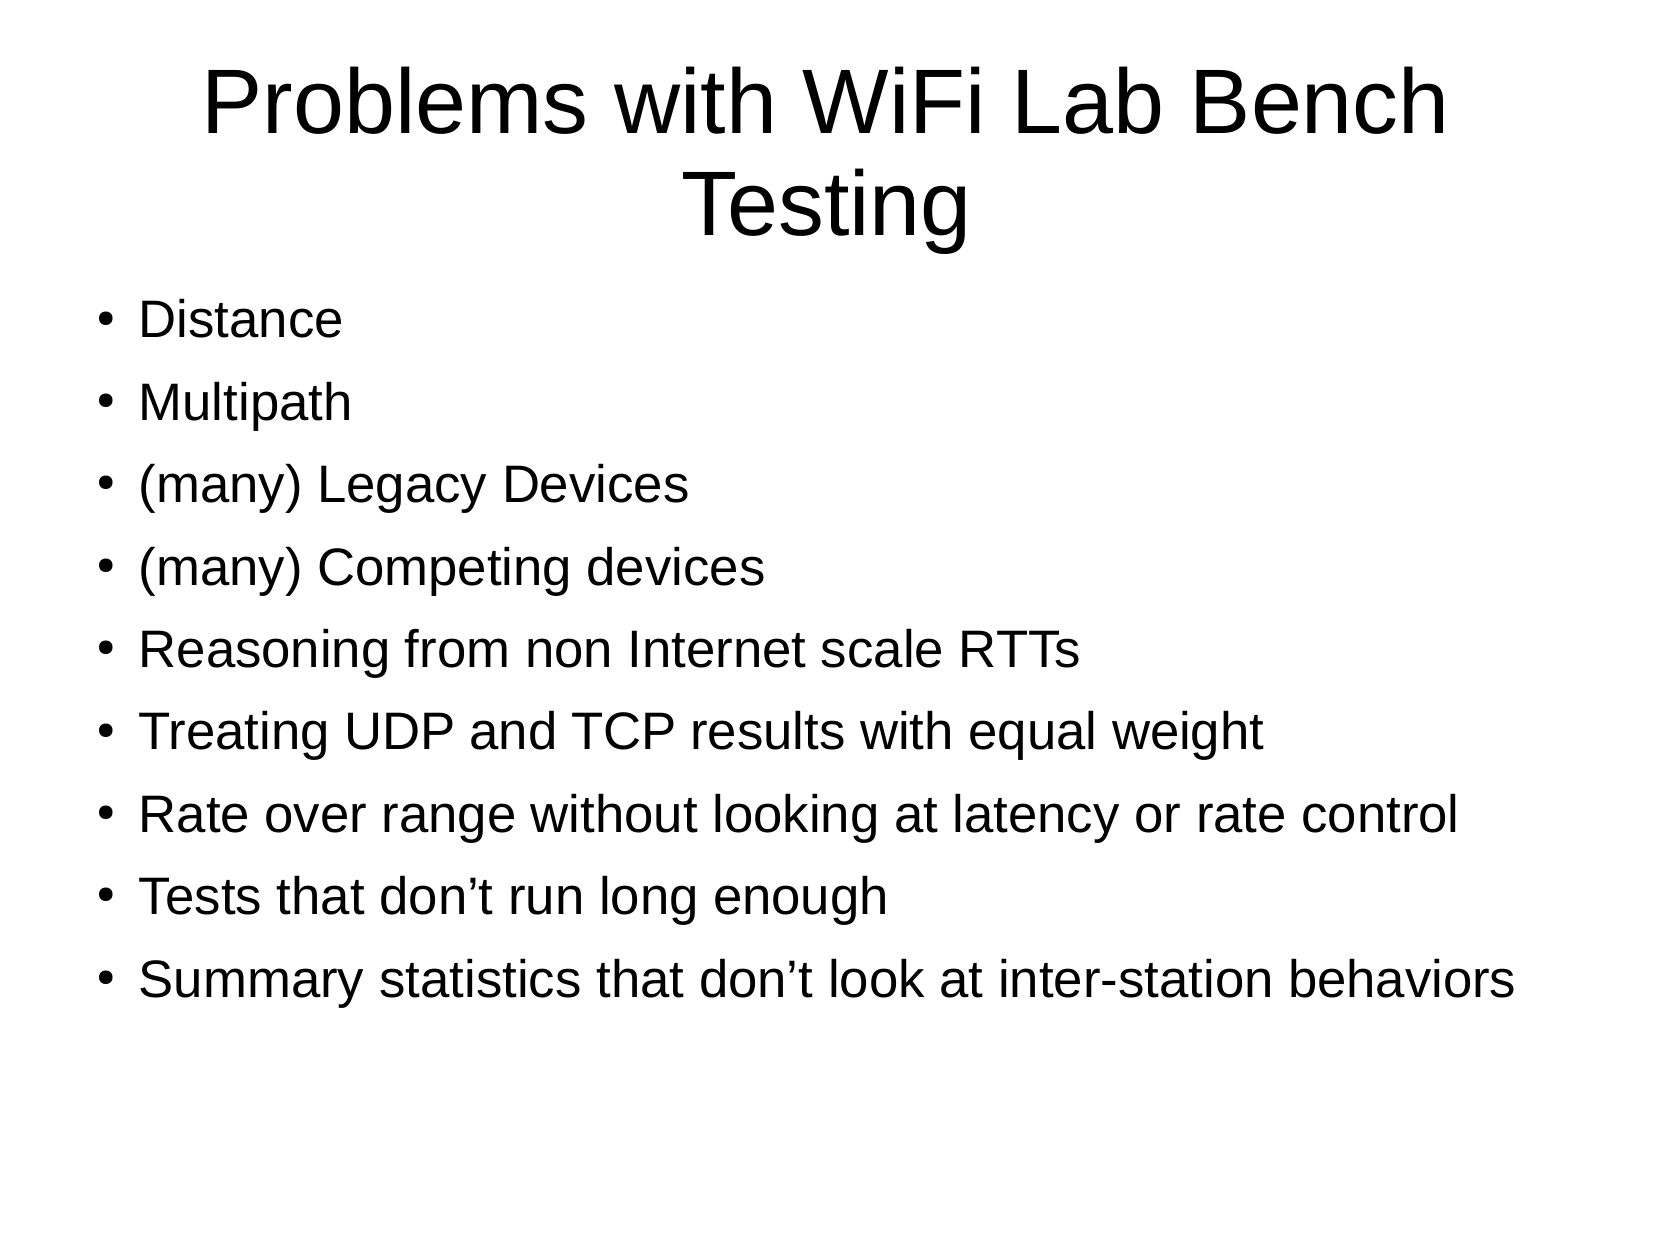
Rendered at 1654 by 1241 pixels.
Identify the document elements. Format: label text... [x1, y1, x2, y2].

list Distance Multipath (many) Legacy Devices (many) Competing devices Reasoning from non Internet scale RTTs Treating UDP and TCP results with equal weight Rate over range without looking at latency or rate control Tests that don’t run long enough Summary statistics that don’t look at inter-station behaviors [82, 290, 1571, 1010]
title Problems with WiFi Lab Bench Testing [82, 49, 1571, 257]
